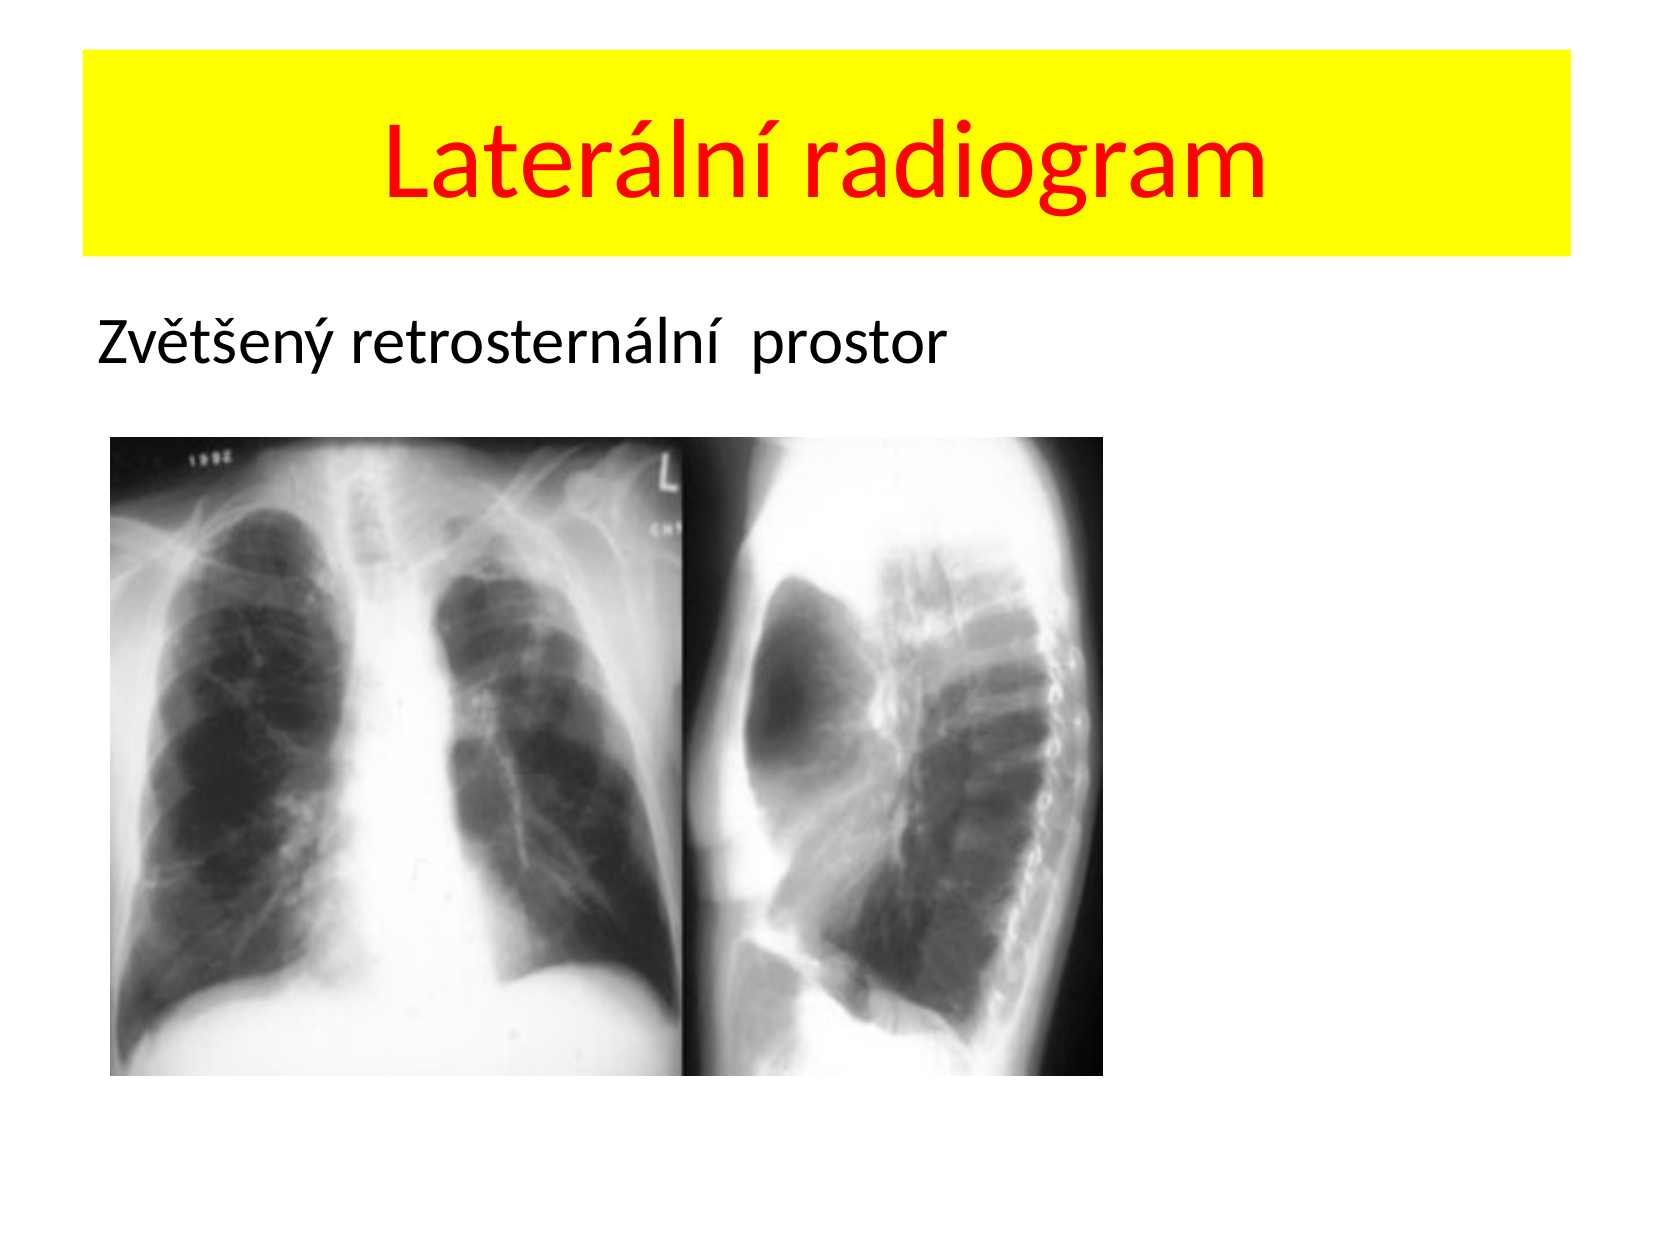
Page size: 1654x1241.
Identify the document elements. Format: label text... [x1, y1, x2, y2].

title Laterální radiogram [82, 49, 1571, 257]
list Zvětšený retrosternální prostor [82, 289, 1571, 1108]
picture [110, 437, 1103, 1076]
